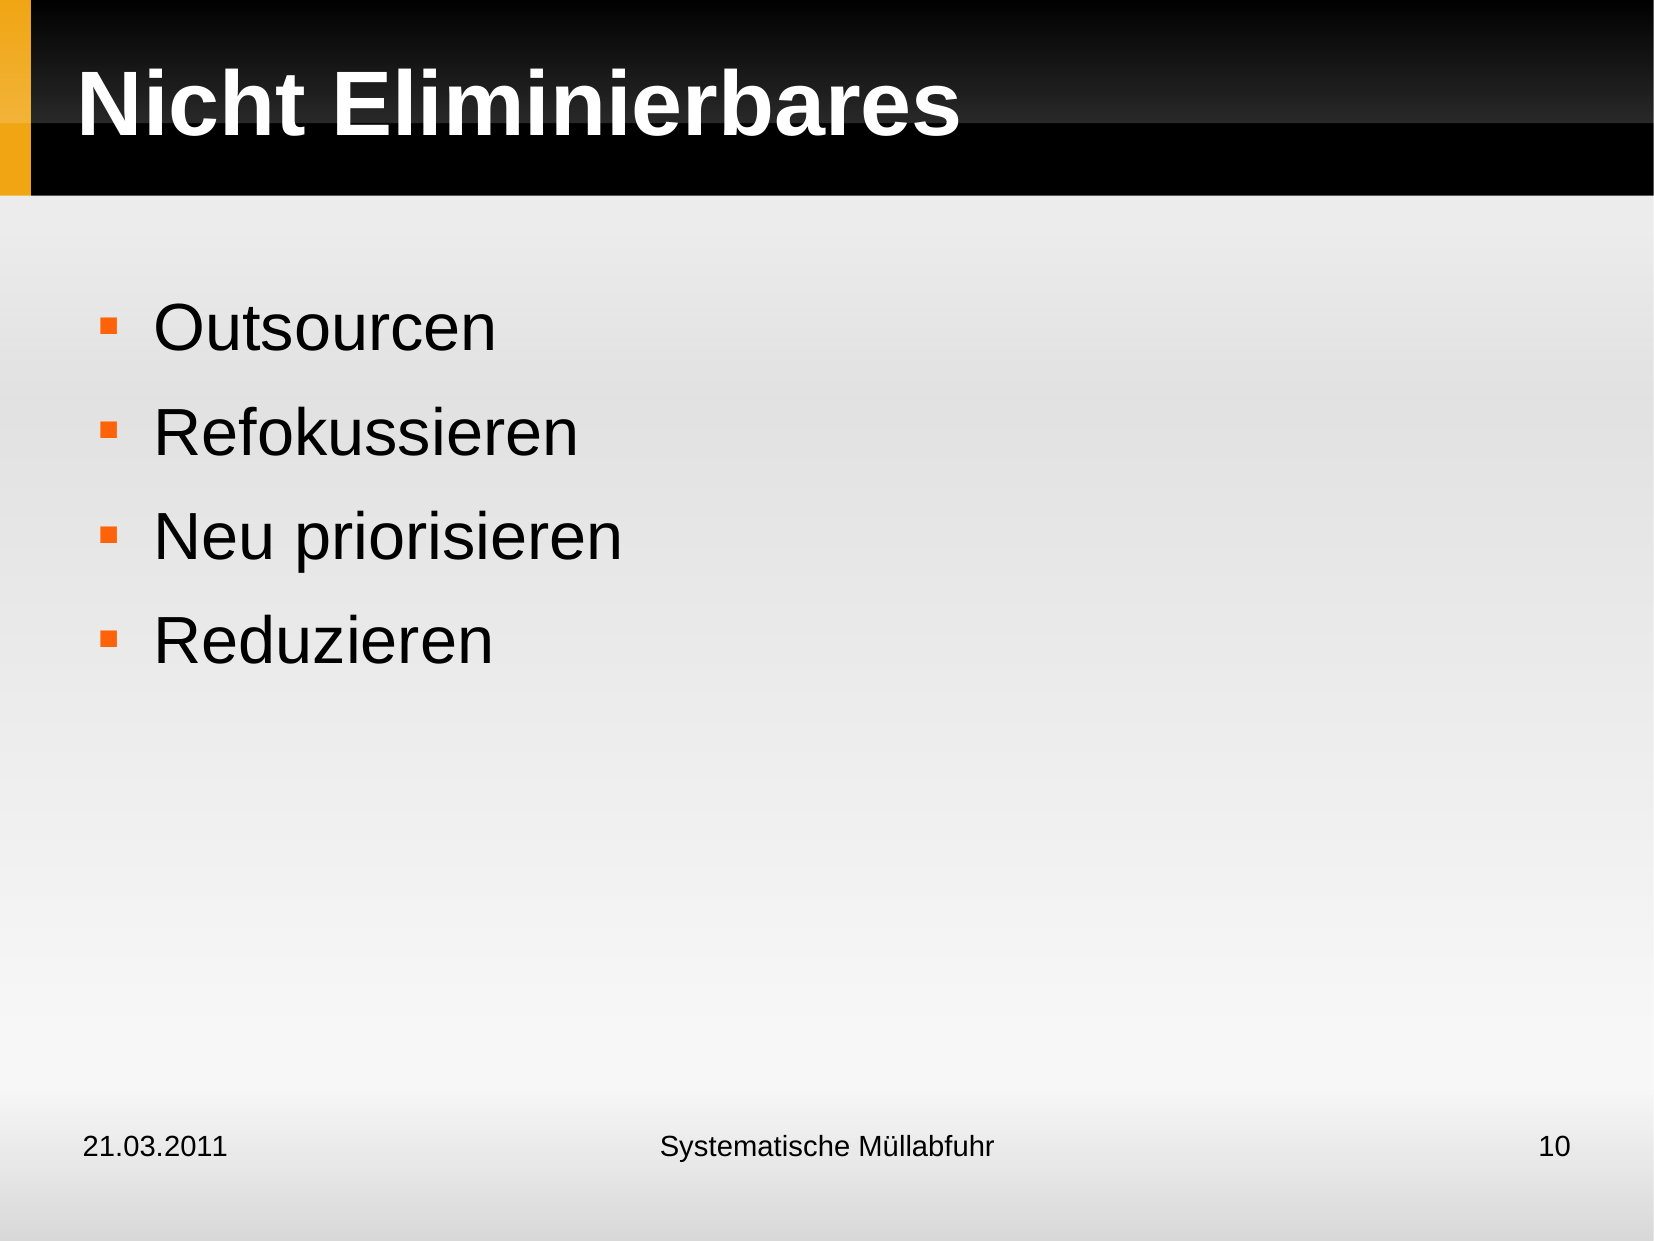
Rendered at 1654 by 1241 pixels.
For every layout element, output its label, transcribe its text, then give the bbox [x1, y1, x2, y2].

list Outsourcen Refokussieren Neu priorisieren Reduzieren [82, 290, 1571, 1094]
picture [0, 0, 1654, 1241]
title Nicht Eliminierbares [76, 7, 1565, 200]
